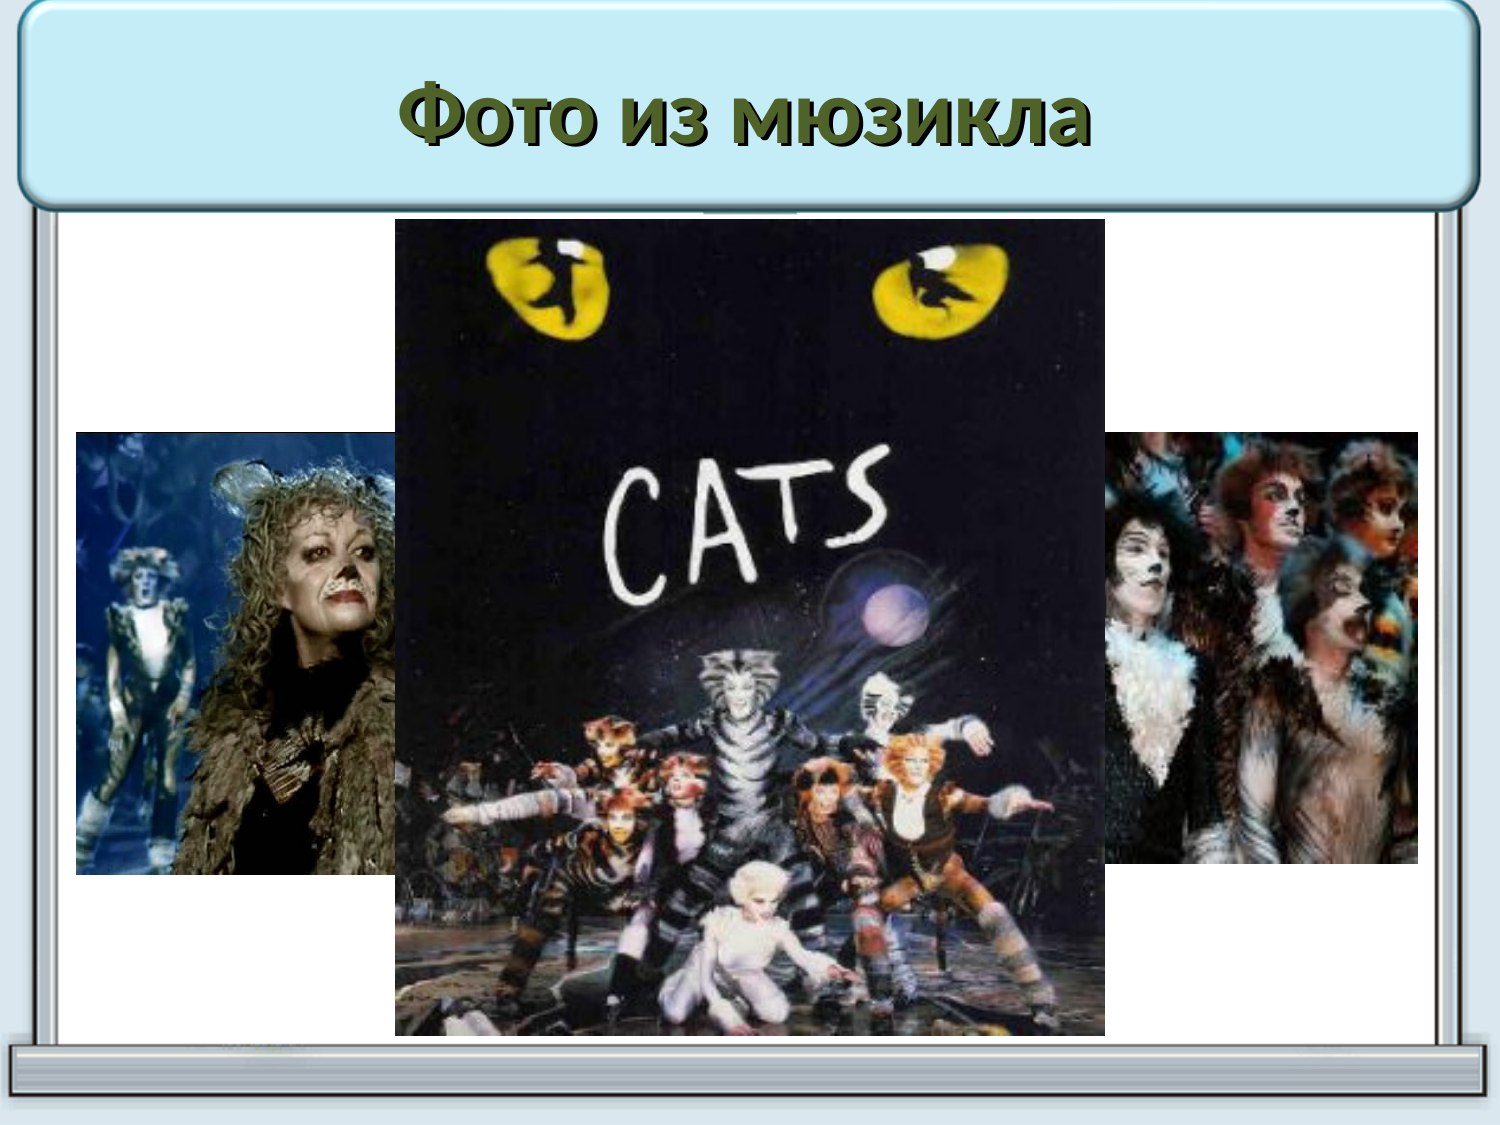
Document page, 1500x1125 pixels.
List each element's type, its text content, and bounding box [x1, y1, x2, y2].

picture [76, 220, 1418, 1036]
title Фото из мюзикла [70, 35, 1421, 178]
